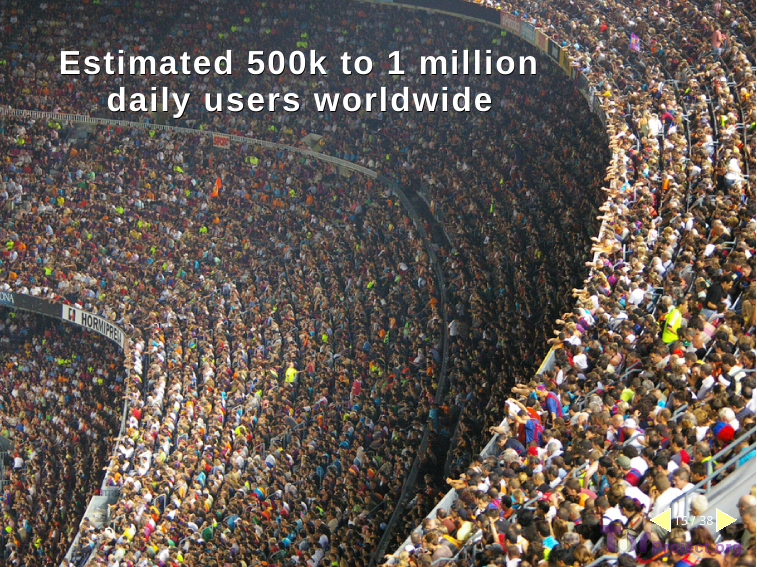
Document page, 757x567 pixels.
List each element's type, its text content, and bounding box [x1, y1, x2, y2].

picture [0, 0, 757, 567]
text_box Estimated 500k to 1 million daily users worldwide [37, 37, 563, 127]
text_box <number> / 38 [618, 504, 756, 555]
